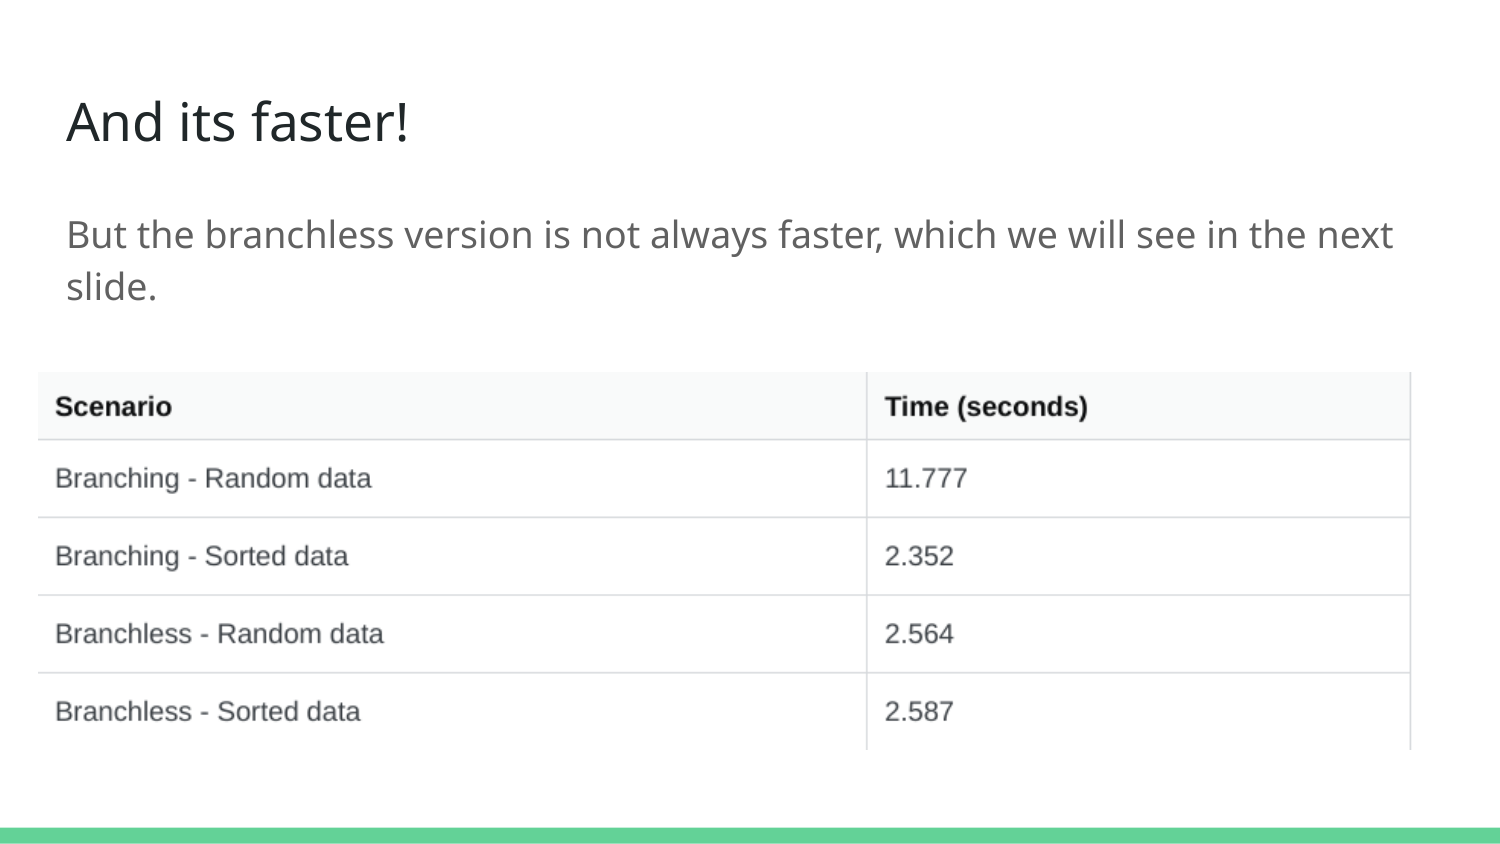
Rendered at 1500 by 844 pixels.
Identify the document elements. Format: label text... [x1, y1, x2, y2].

title And its faster! [51, 72, 1449, 167]
list But the branchless version is not always faster, which we will see in the next slide. [51, 189, 1449, 750]
picture [38, 372, 1416, 750]
